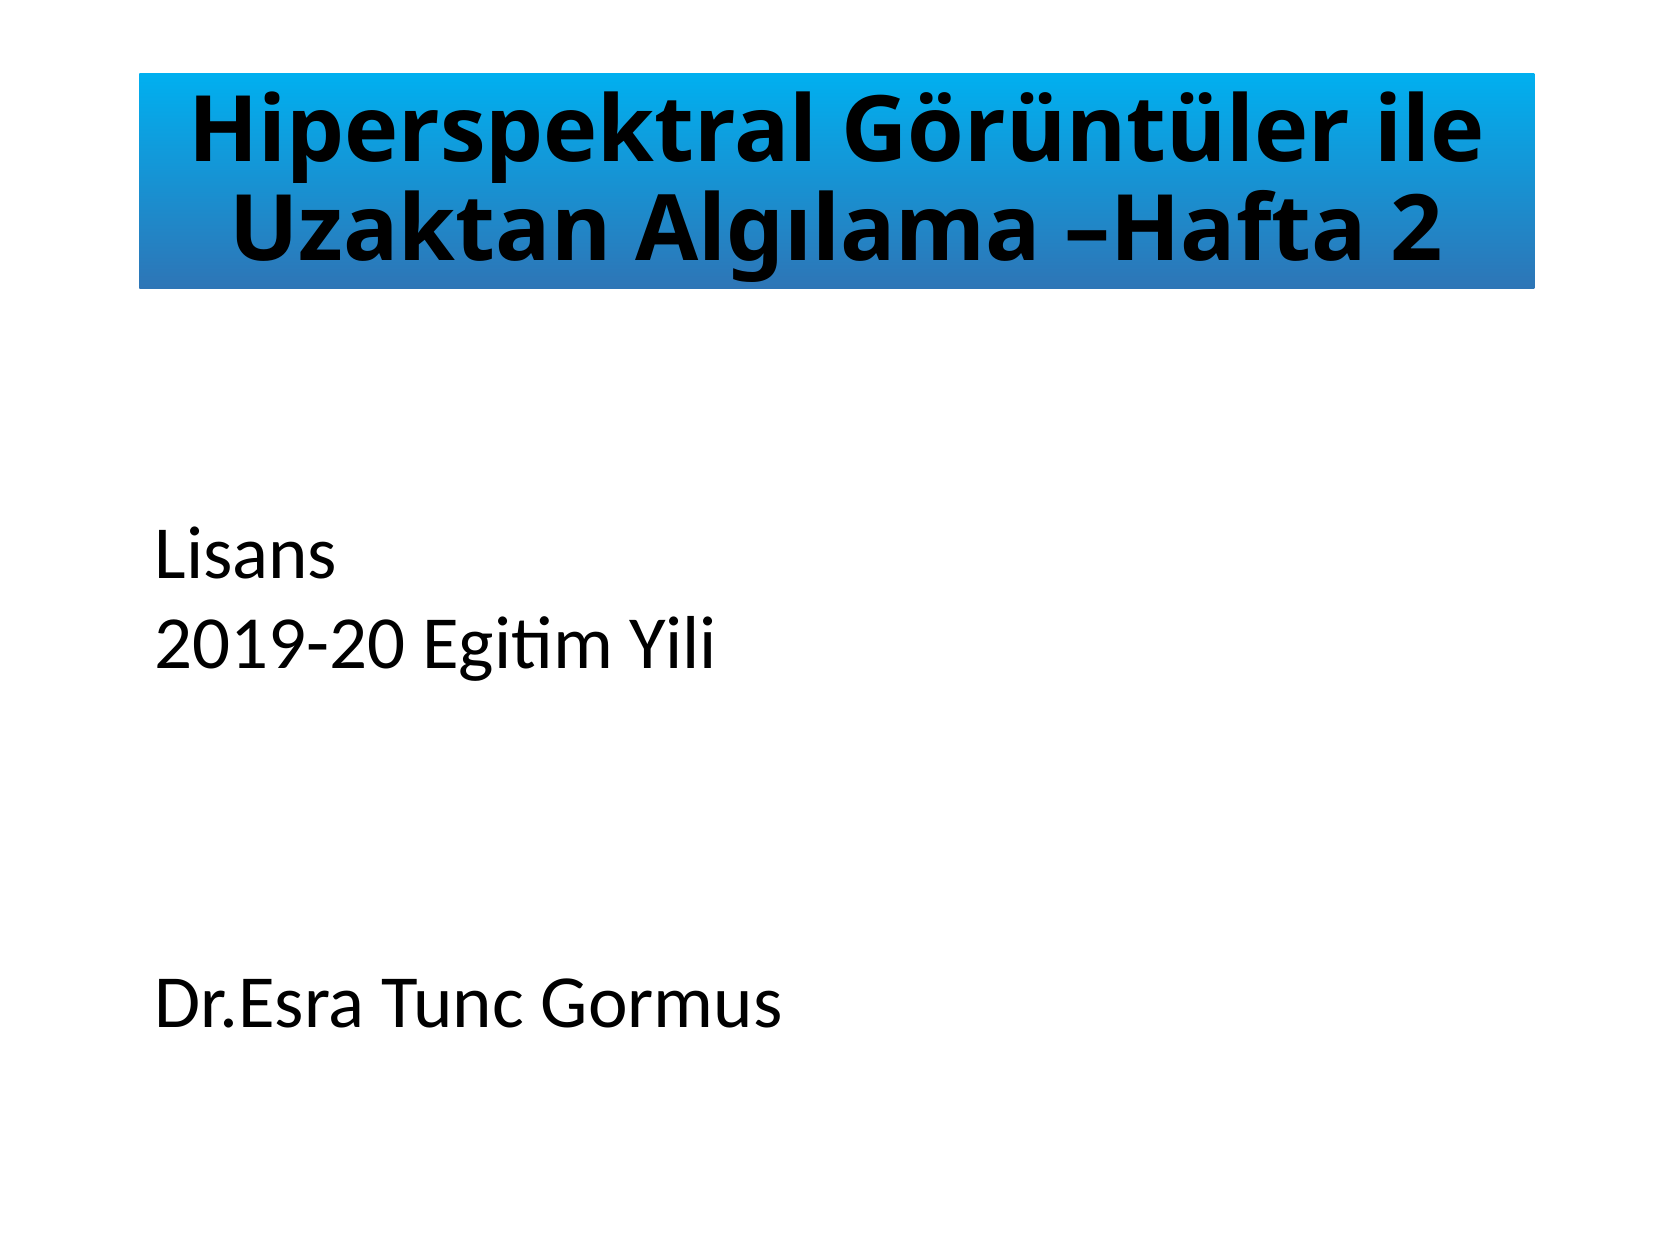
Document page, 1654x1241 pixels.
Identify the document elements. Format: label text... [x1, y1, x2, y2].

text_box Lisans 2019-20 Egitim Yili [139, 496, 1119, 693]
text_box Dr.Esra Tunc Gormus [139, 944, 1119, 1051]
title Hiperspektral Görüntüler ile Uzaktan Algılama –Hafta 2 [139, 73, 1535, 289]
